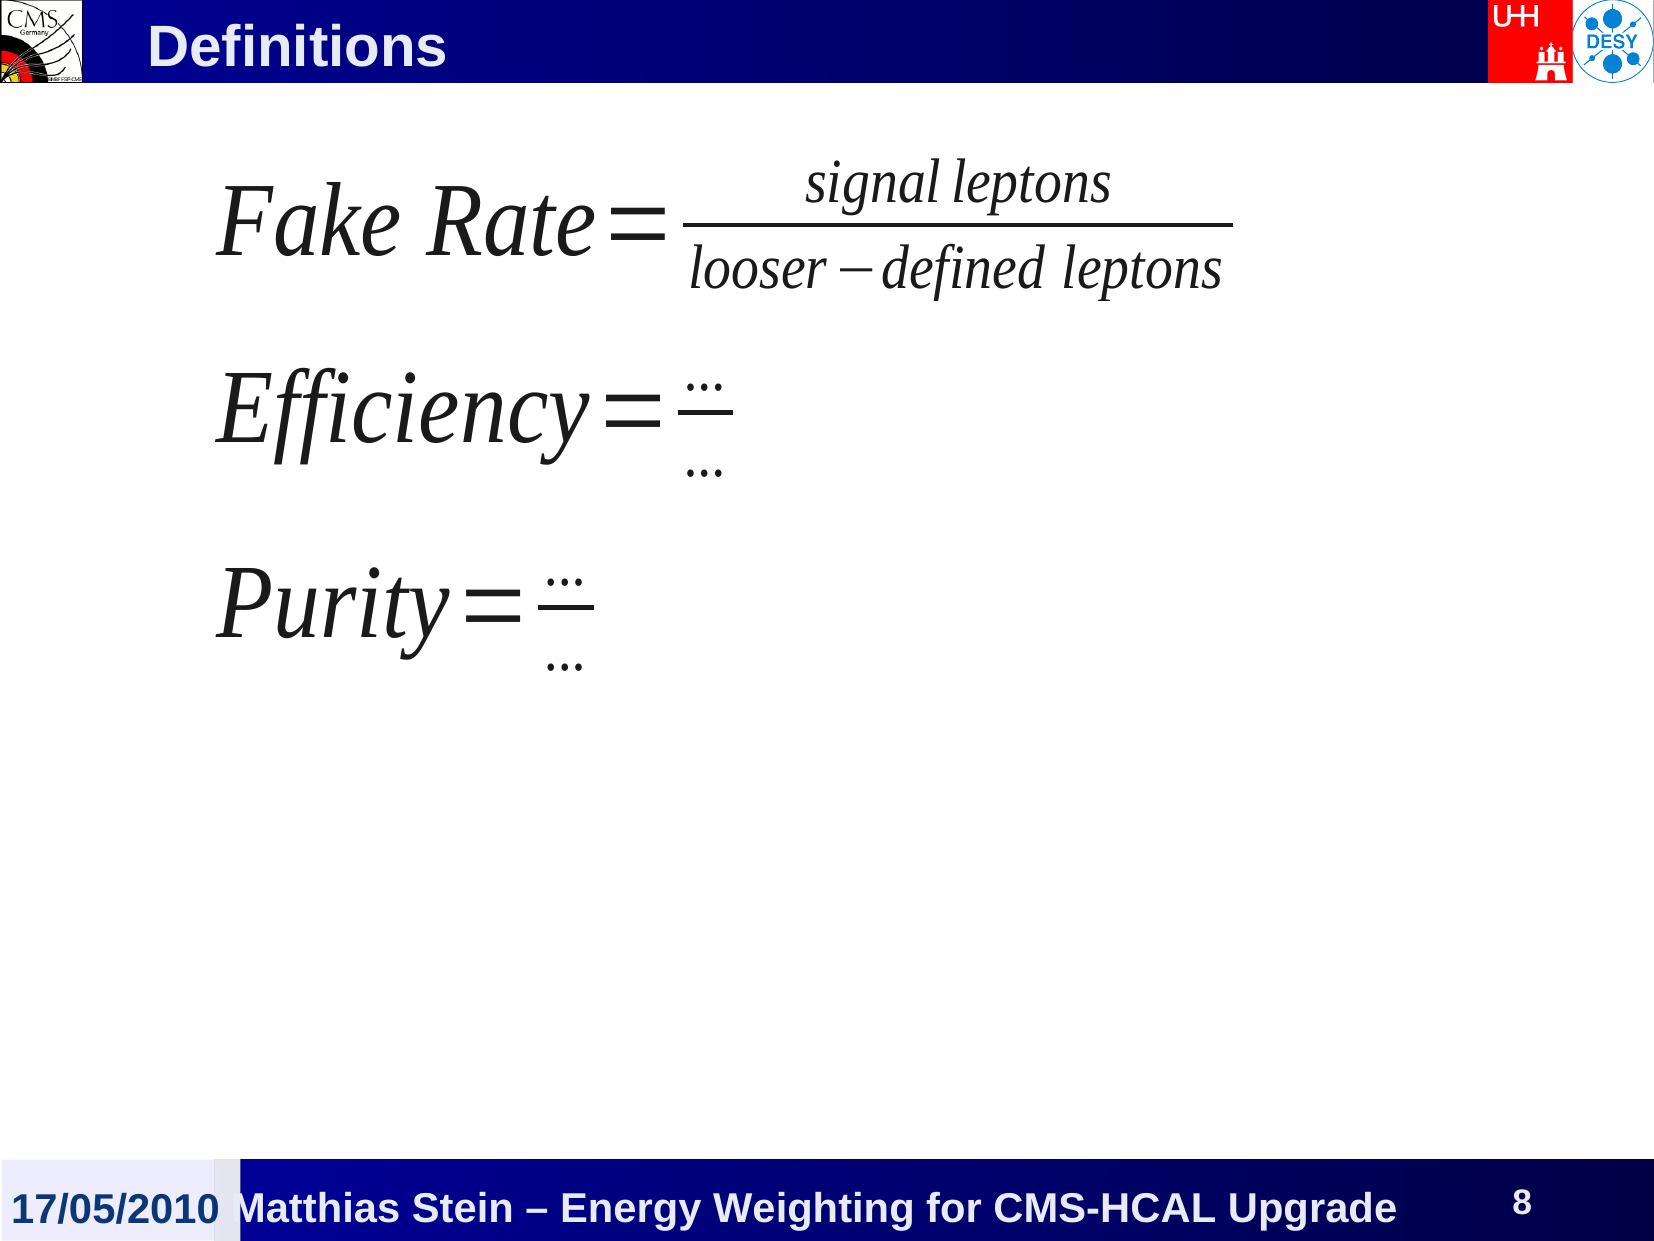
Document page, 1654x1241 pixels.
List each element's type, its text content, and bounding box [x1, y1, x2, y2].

chart [187, 532, 619, 683]
picture [0, 0, 83, 83]
chart [187, 337, 757, 488]
chart [187, 150, 1257, 301]
picture [1488, 0, 1654, 83]
title Definitions [147, 4, 1477, 78]
